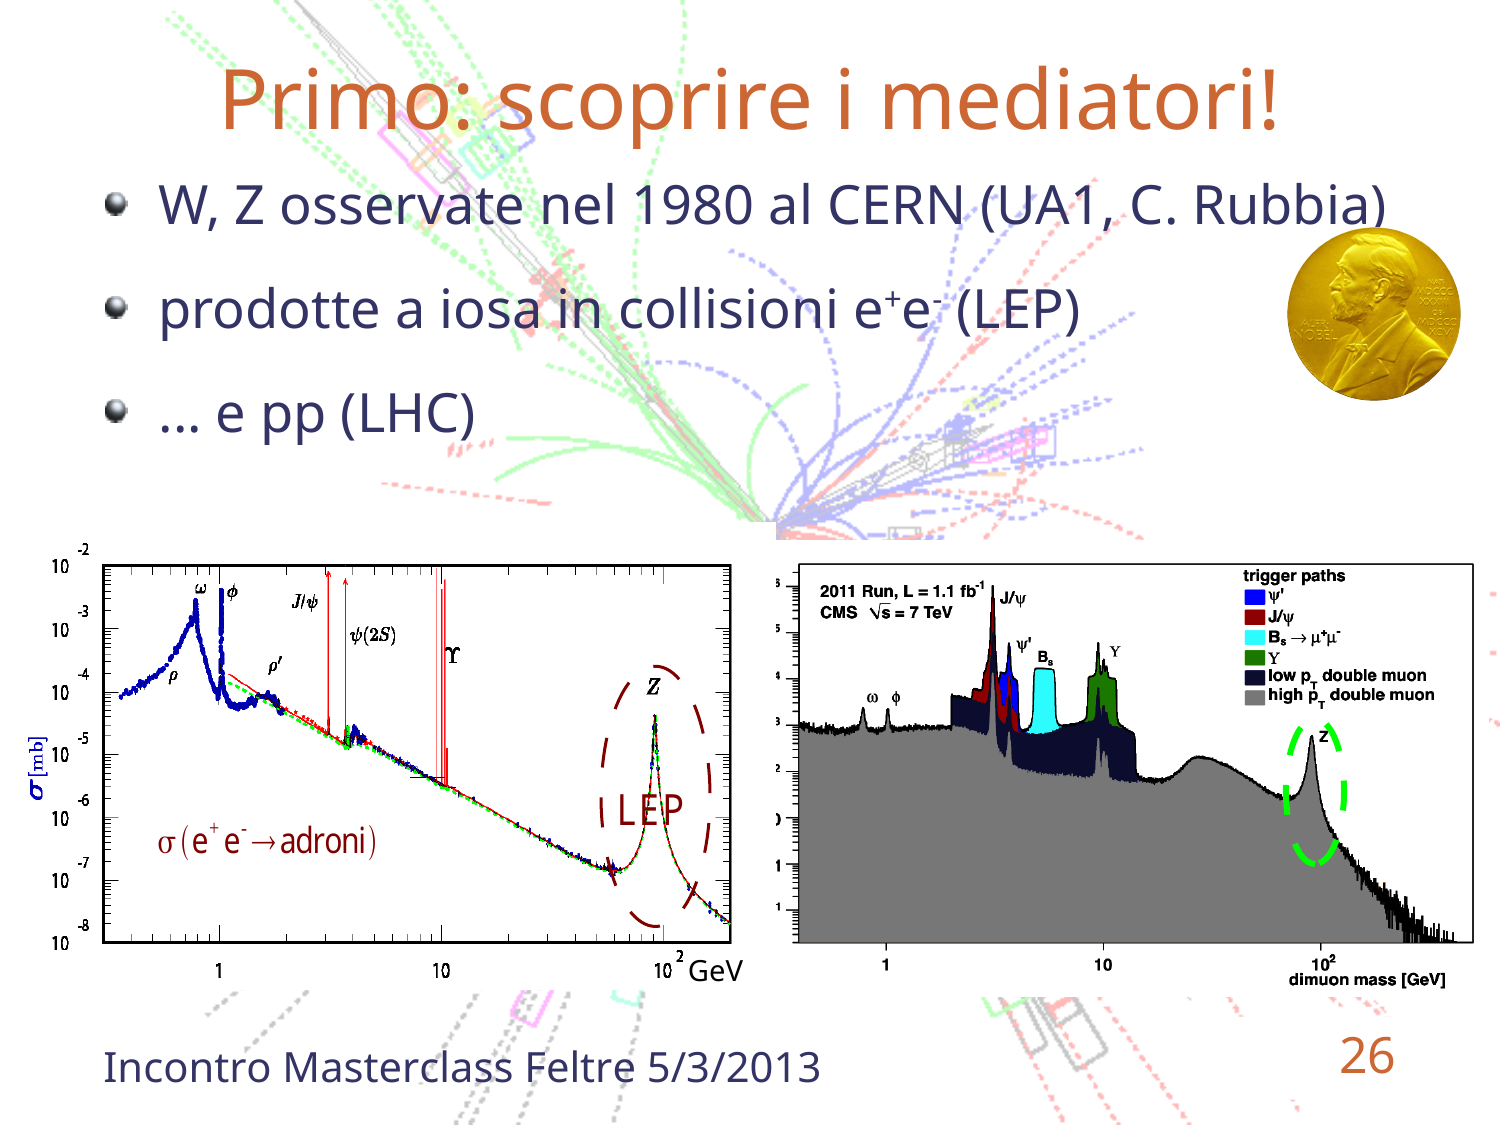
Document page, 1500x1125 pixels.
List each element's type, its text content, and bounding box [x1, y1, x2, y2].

chart [152, 816, 382, 876]
text_box GeV [673, 944, 821, 995]
list W, Z osservate nel 1980 al CERN (UA1, C. Rubbia) prodotte a iosa in collisioni e+e- (LEP) ... e pp (LHC) [87, 167, 1449, 540]
chart [612, 784, 692, 852]
title Primo: scoprire i mediatori! [37, 34, 1463, 160]
picture [0, 0, 1500, 1125]
